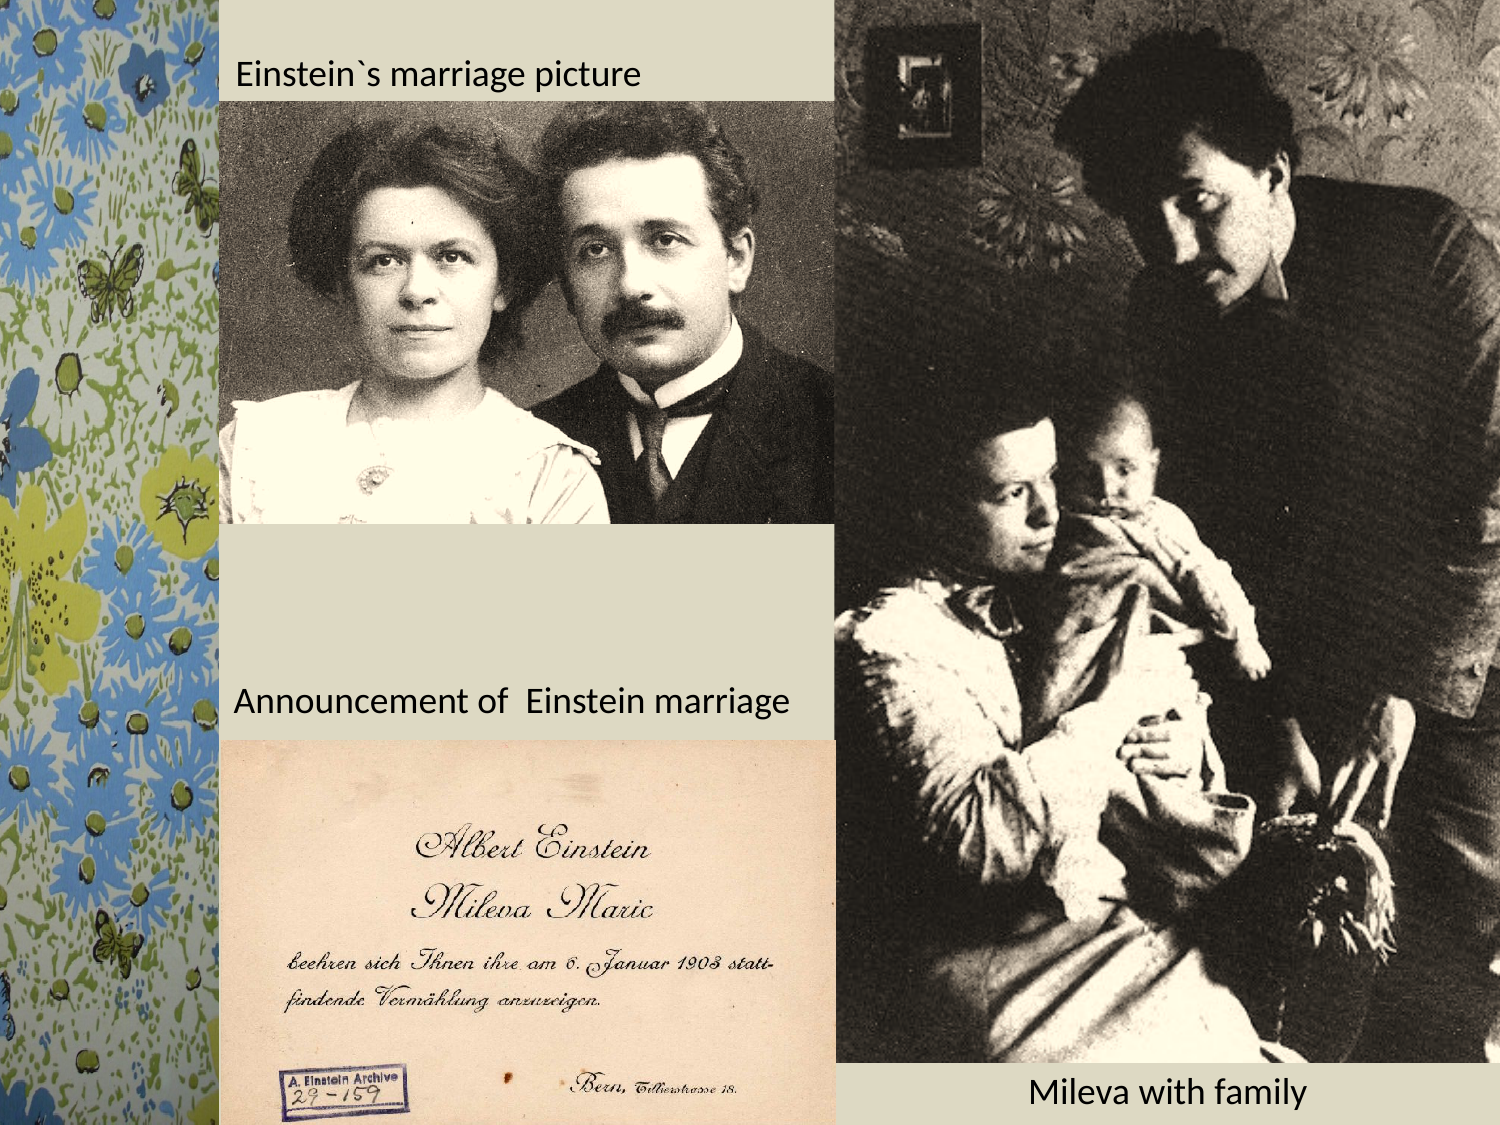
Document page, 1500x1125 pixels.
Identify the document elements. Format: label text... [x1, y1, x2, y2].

text_box Mileva with family [835, 1060, 1500, 1120]
text_box Announcement of Einstein marriage [218, 668, 833, 729]
picture [0, 0, 1500, 1125]
text_box Einstein`s marriage picture [220, 41, 835, 101]
